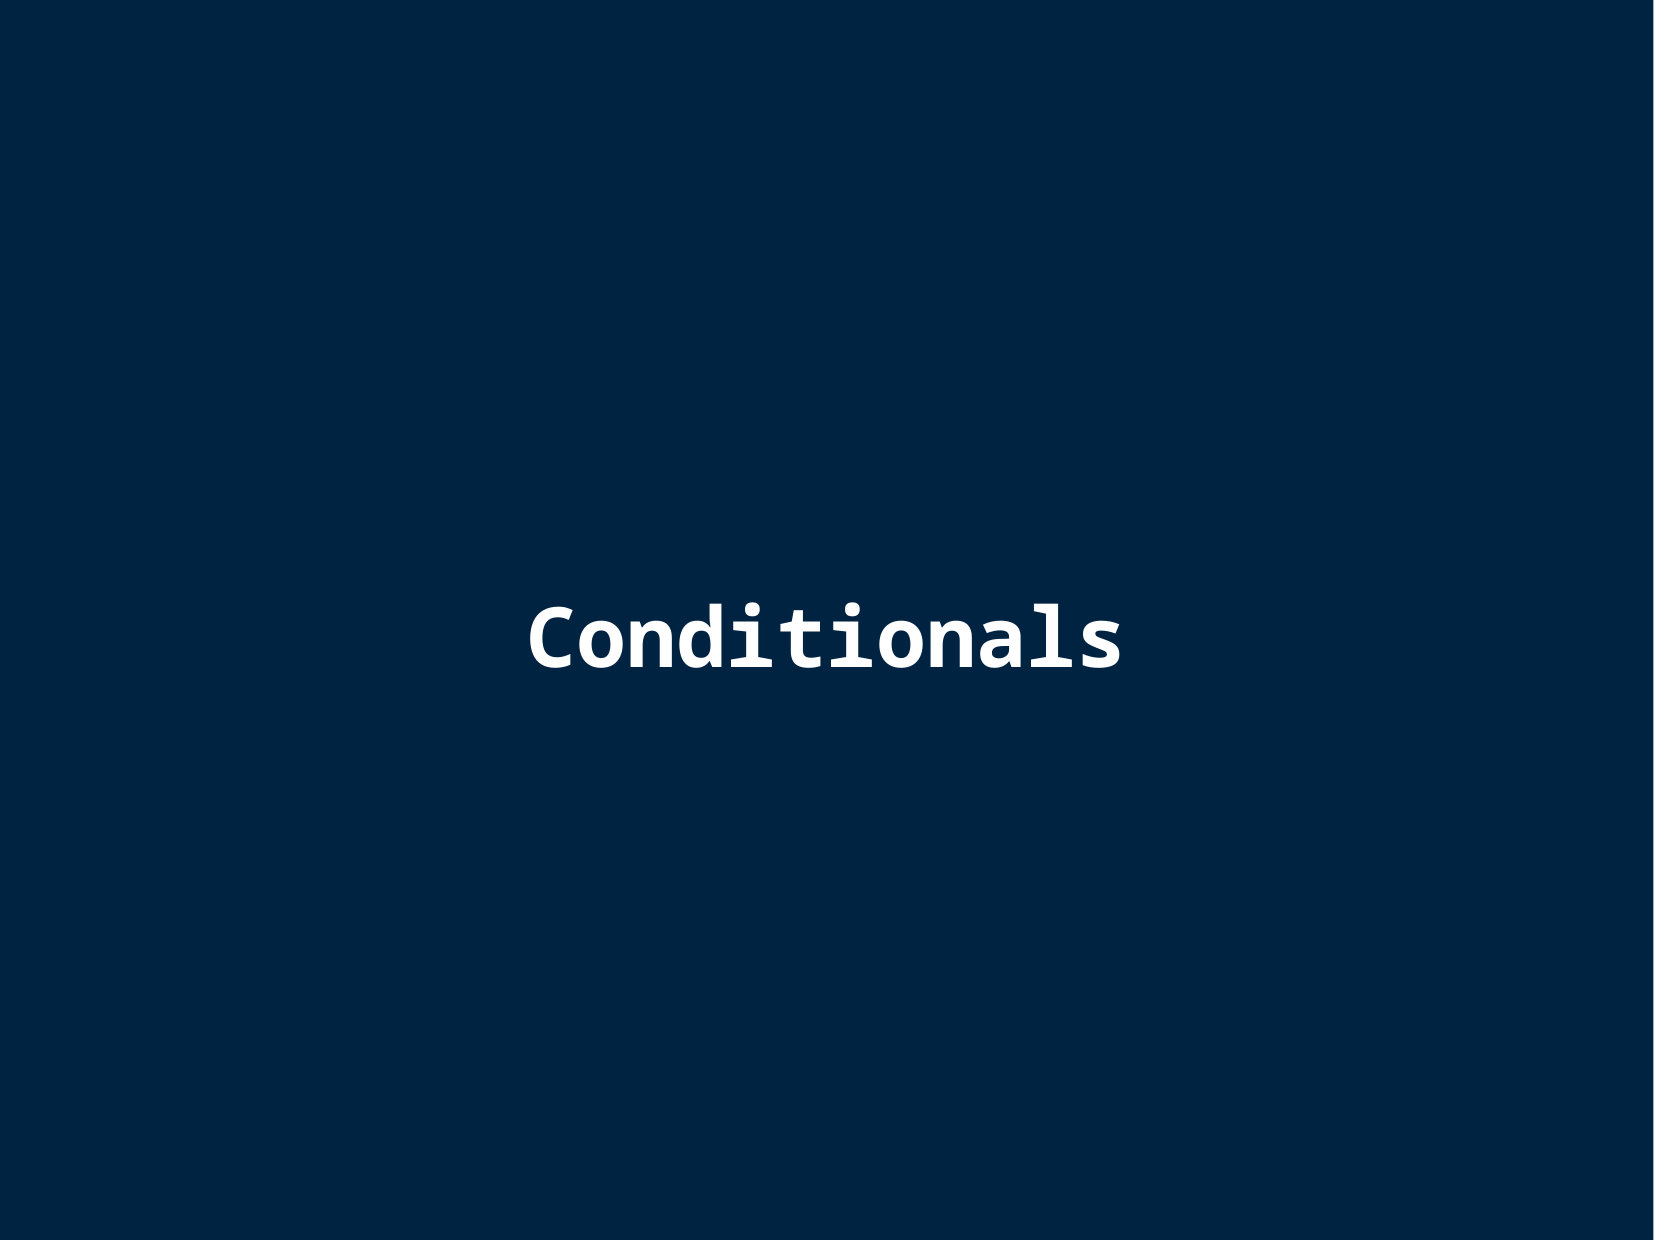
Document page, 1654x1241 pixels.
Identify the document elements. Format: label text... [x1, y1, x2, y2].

text_box Conditionals [261, 571, 1393, 670]
